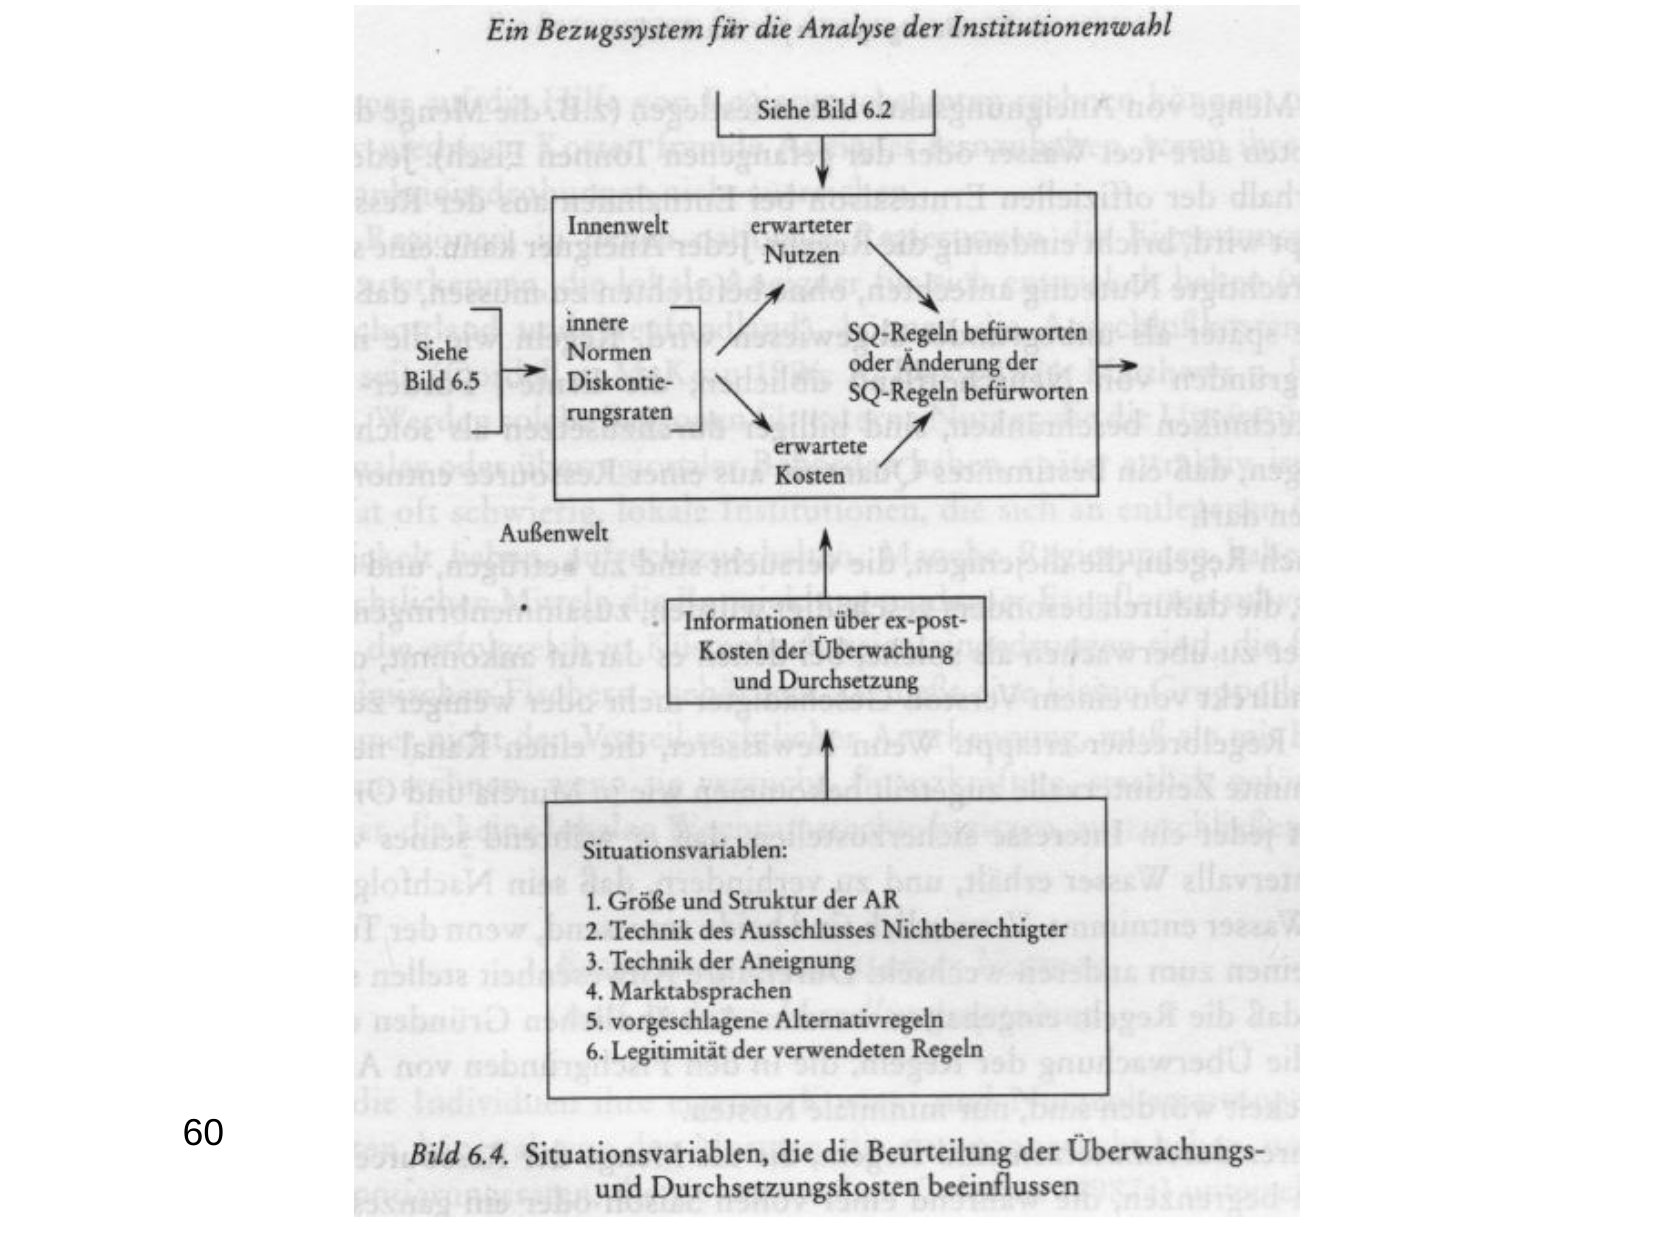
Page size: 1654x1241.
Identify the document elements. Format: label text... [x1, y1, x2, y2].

text_box <Nummer> [167, 1104, 386, 1175]
picture [354, 5, 1300, 1217]
